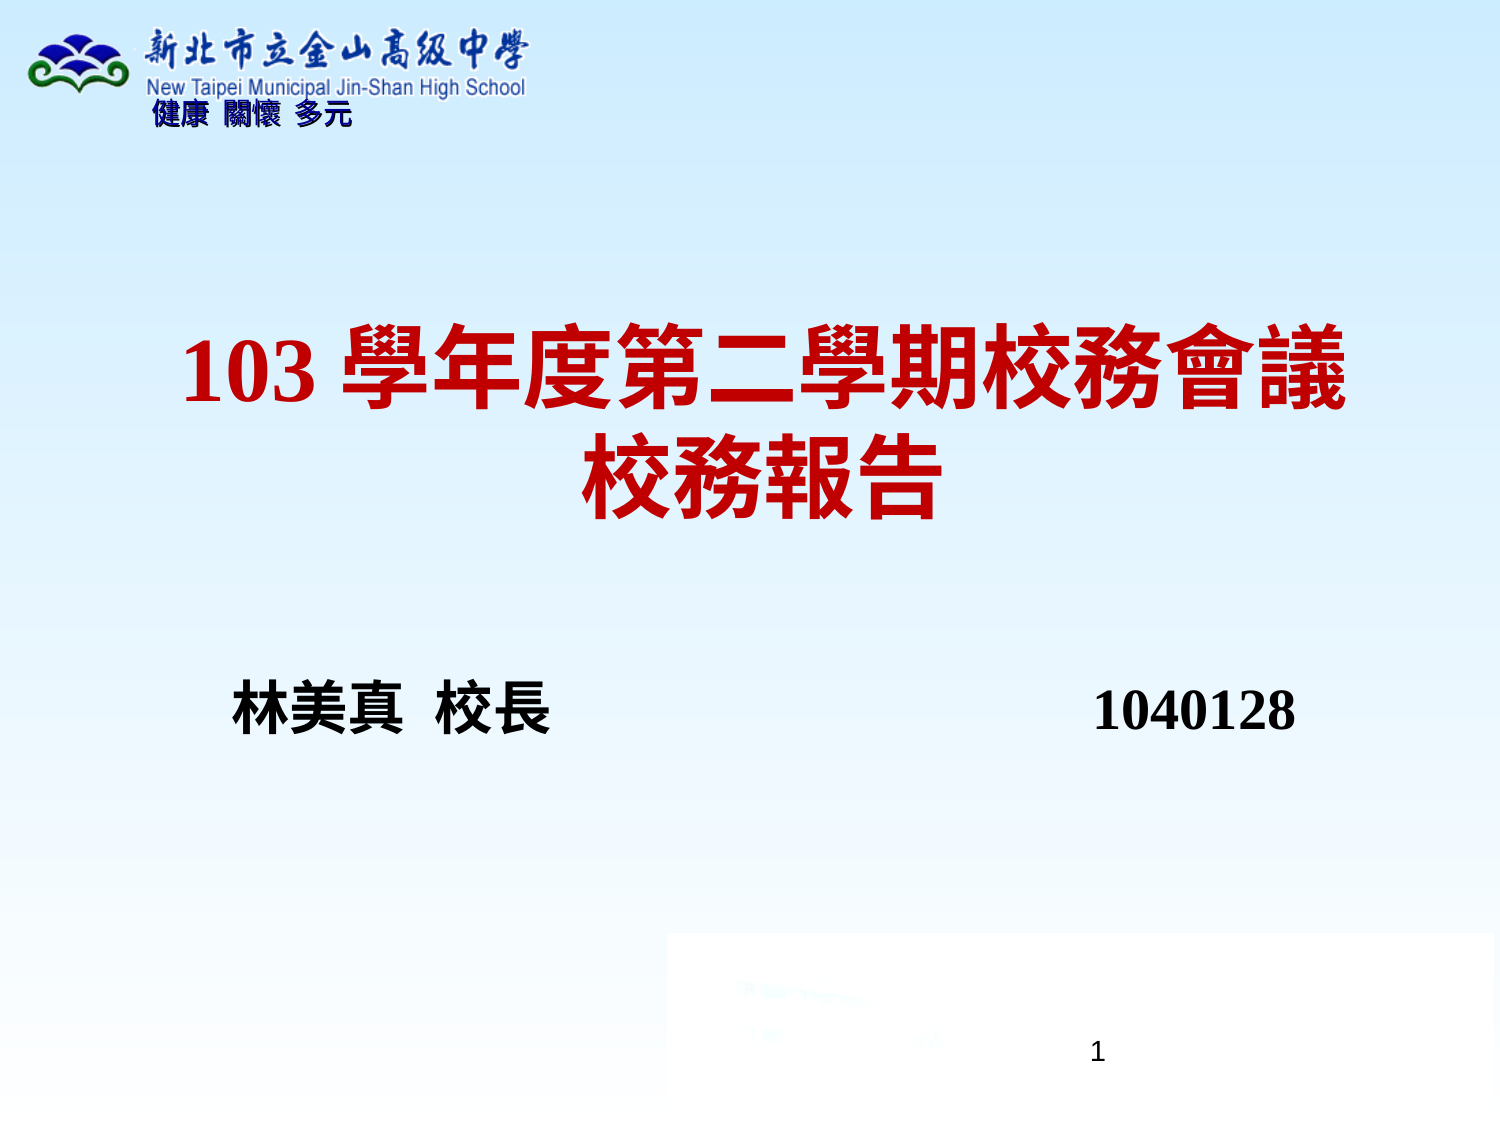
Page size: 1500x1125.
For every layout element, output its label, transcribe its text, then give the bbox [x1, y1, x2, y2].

text_box 103學年度第二學期校務會議校務報告 林美真 校長 1040128 [155, 302, 1373, 752]
text_box [1074, 1024, 1426, 1103]
